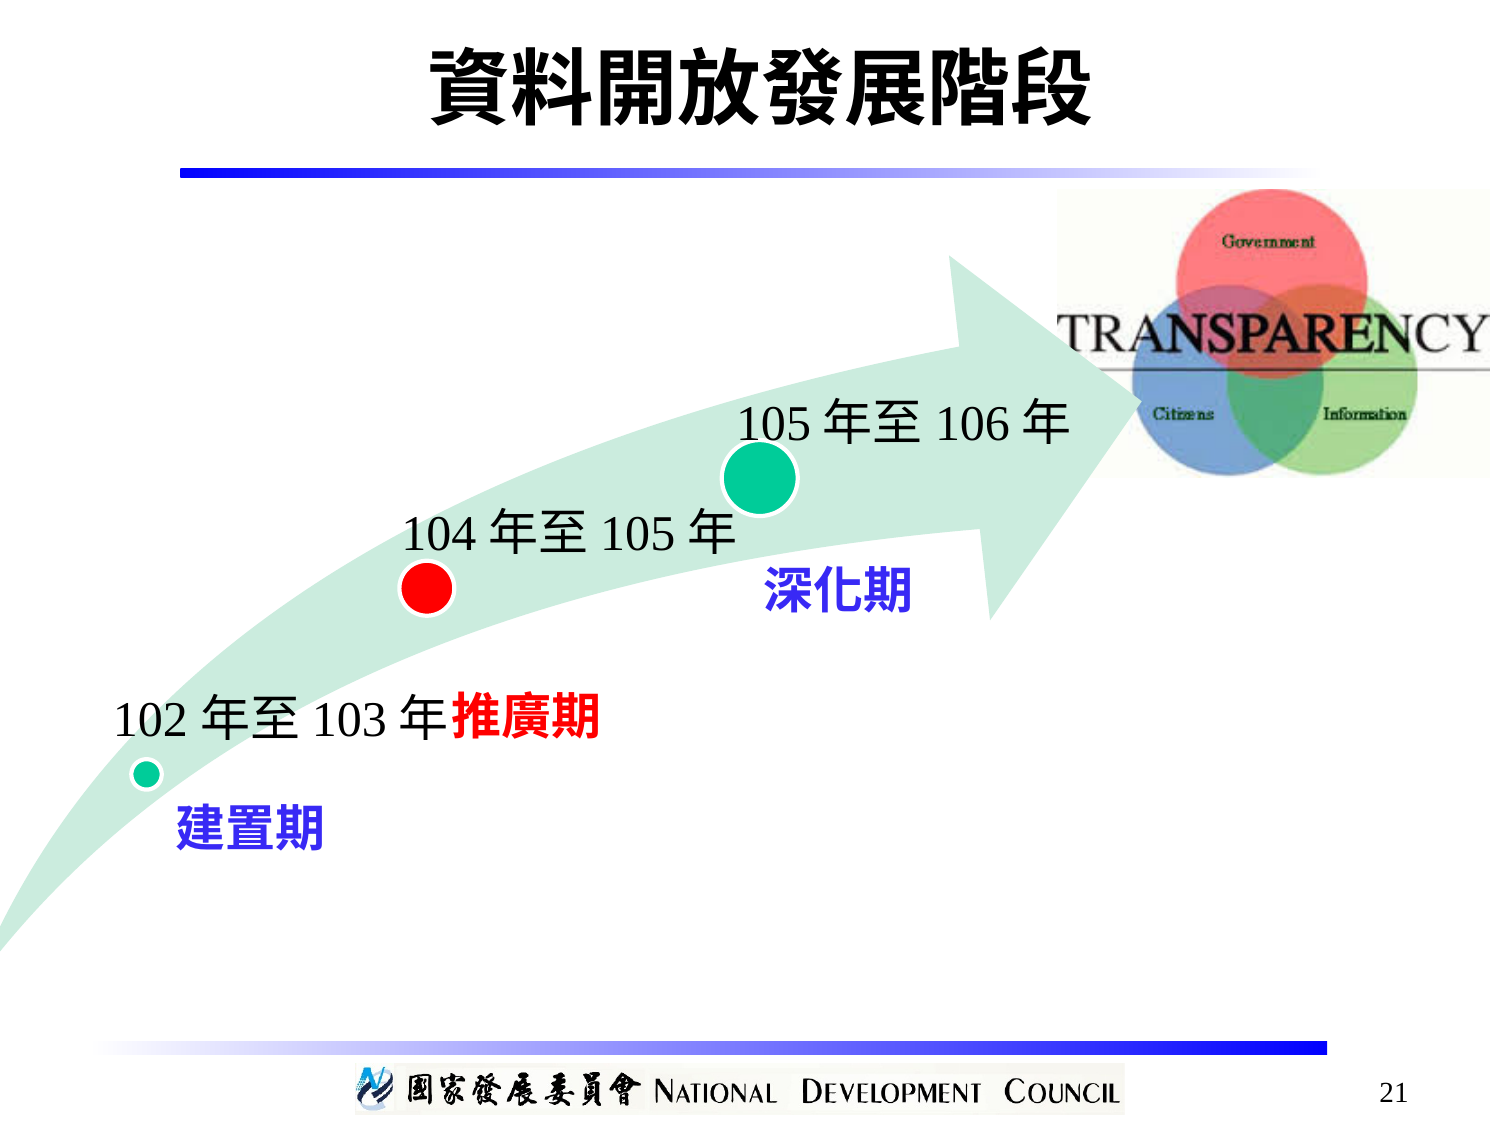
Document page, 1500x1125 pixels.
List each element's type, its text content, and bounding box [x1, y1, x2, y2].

text_box [0, 777, 96, 952]
text_box 深化期 [748, 551, 1167, 626]
text_box 102年至103年 [96, 693, 372, 905]
text_box [451, 411, 695, 507]
picture [1057, 189, 1490, 478]
text_box 105年至106年 [695, 396, 1169, 905]
text_box [748, 255, 1135, 396]
text_box 資料開放發展階段 [123, 28, 1399, 173]
text_box 建置期 [161, 789, 492, 865]
text_box [175, 549, 372, 693]
text_box 104年至105年 [372, 507, 695, 905]
text_box 推廣期 [436, 677, 804, 752]
text_box 21 [1364, 1070, 1490, 1106]
